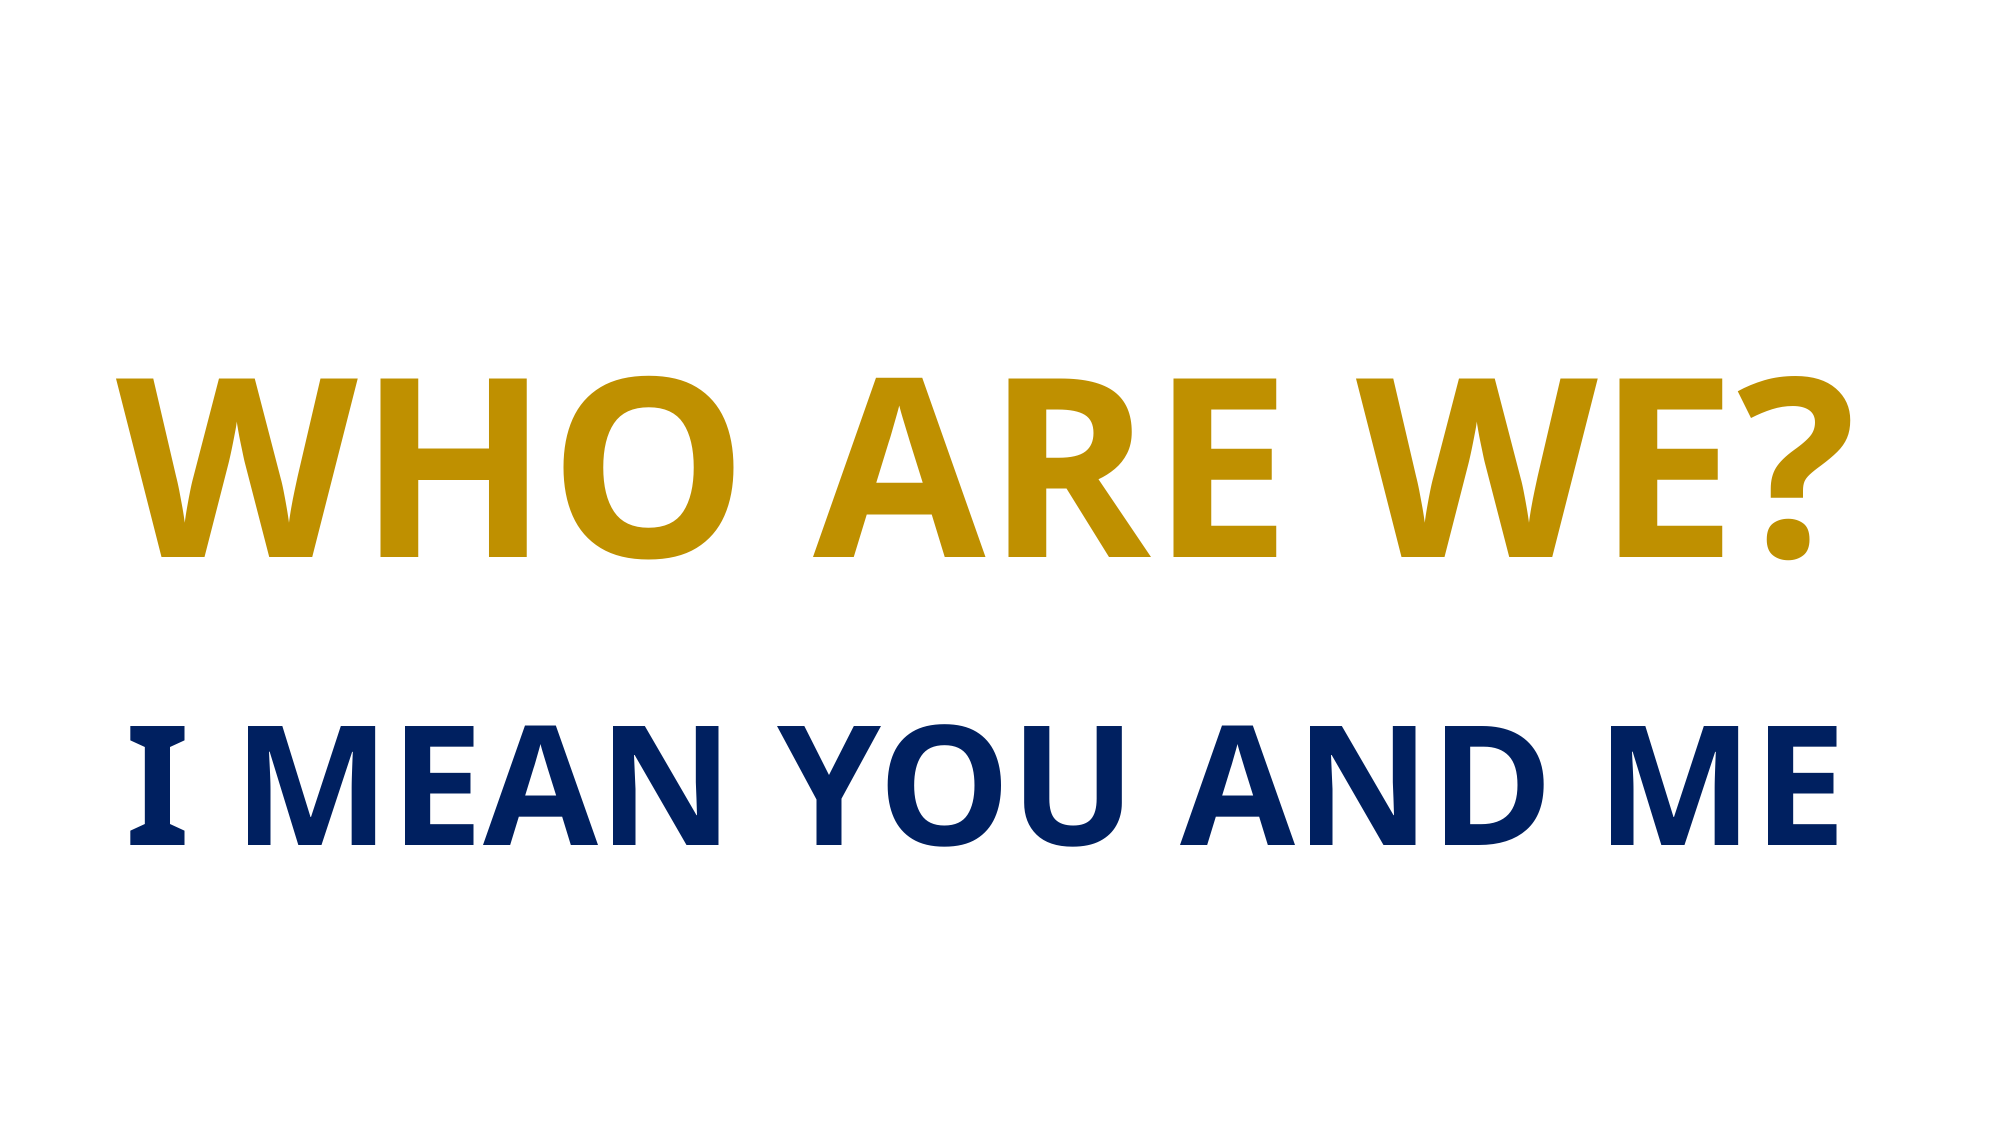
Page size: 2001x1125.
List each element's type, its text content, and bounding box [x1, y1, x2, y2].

title WHO ARE WE? I MEAN YOU AND ME [0, 202, 1974, 1021]
